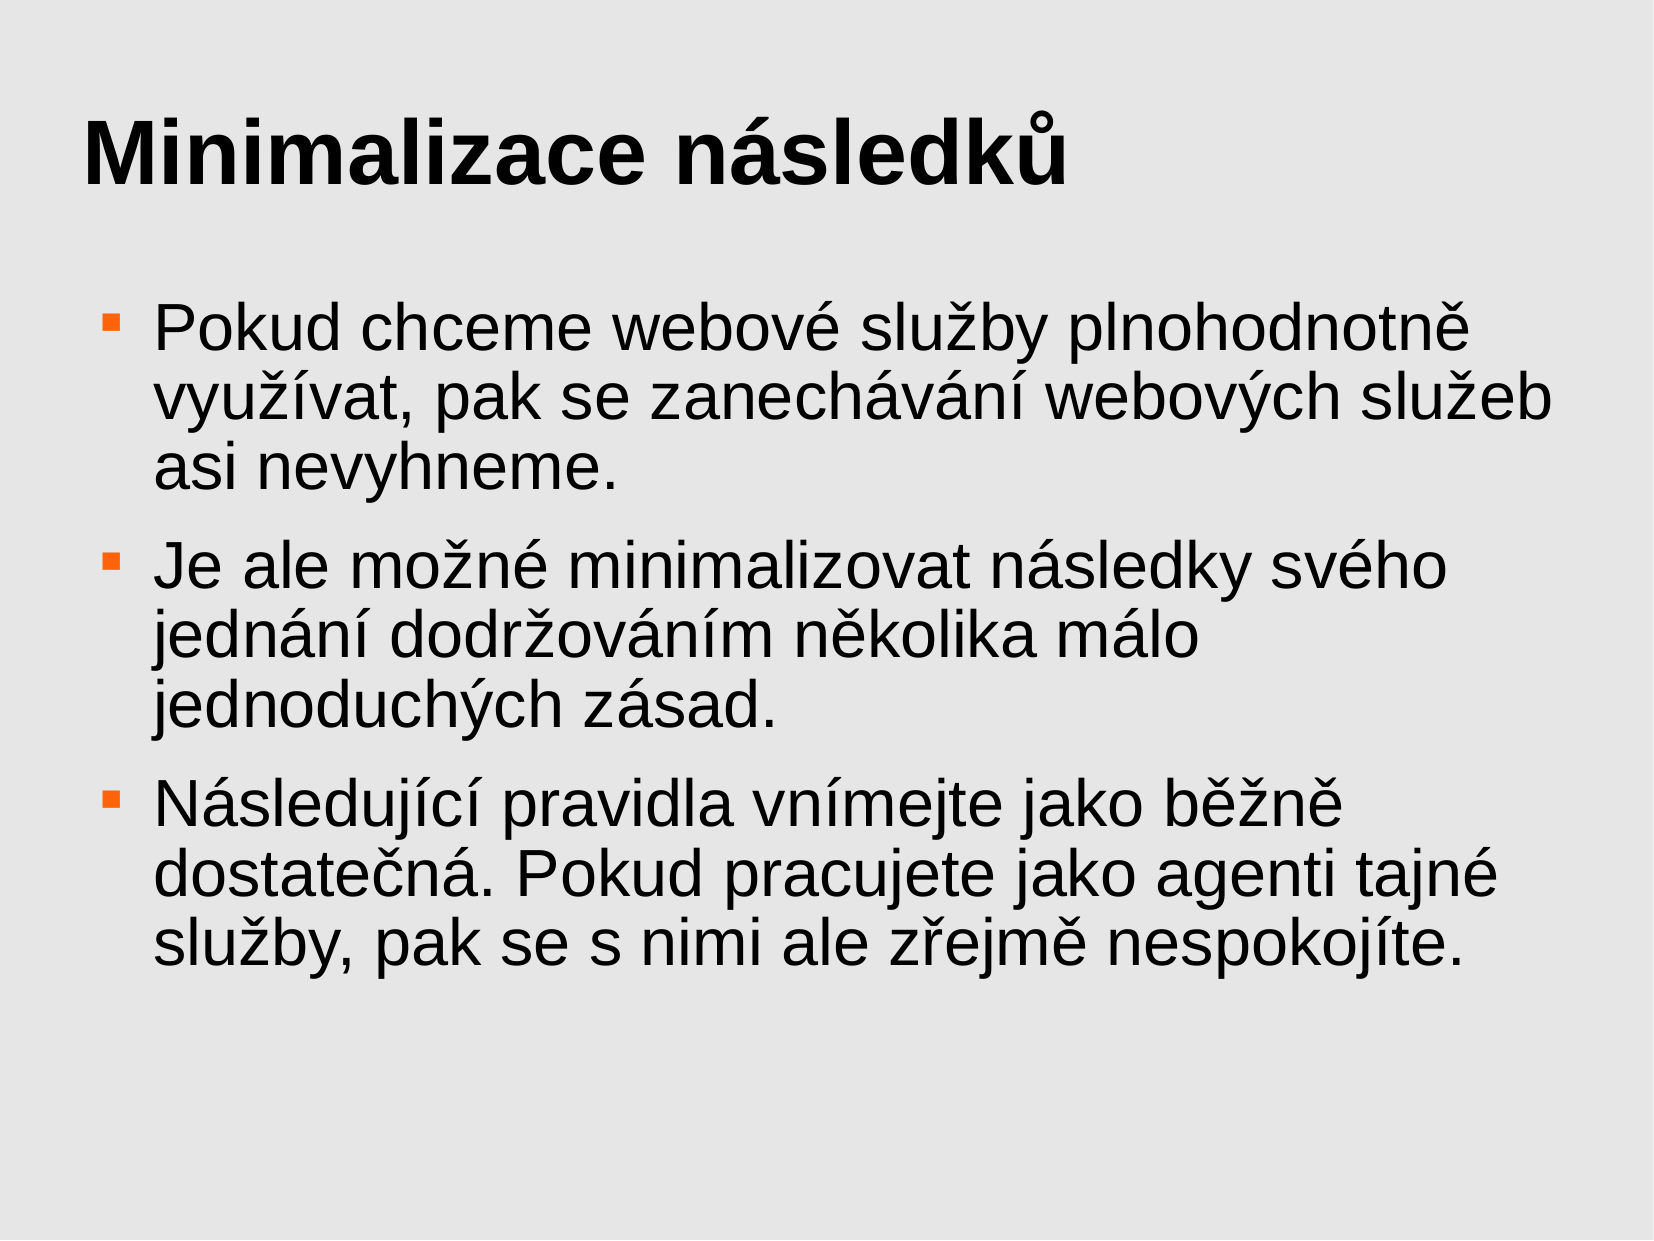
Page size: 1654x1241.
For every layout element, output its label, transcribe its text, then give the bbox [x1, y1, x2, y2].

title Minimalizace následků [82, 56, 1571, 249]
list Pokud chceme webové služby plnohodnotně využívat, pak se zanechávání webových služeb asi nevyhneme. Je ale možné minimalizovat následky svého jednání dodržováním několika málo jednoduchých zásad. Následující pravidla vnímejte jako běžně dostatečná. Pokud pracujete jako agenti tajné služby, pak se s nimi ale zřejmě nespokojíte. [82, 290, 1571, 1109]
